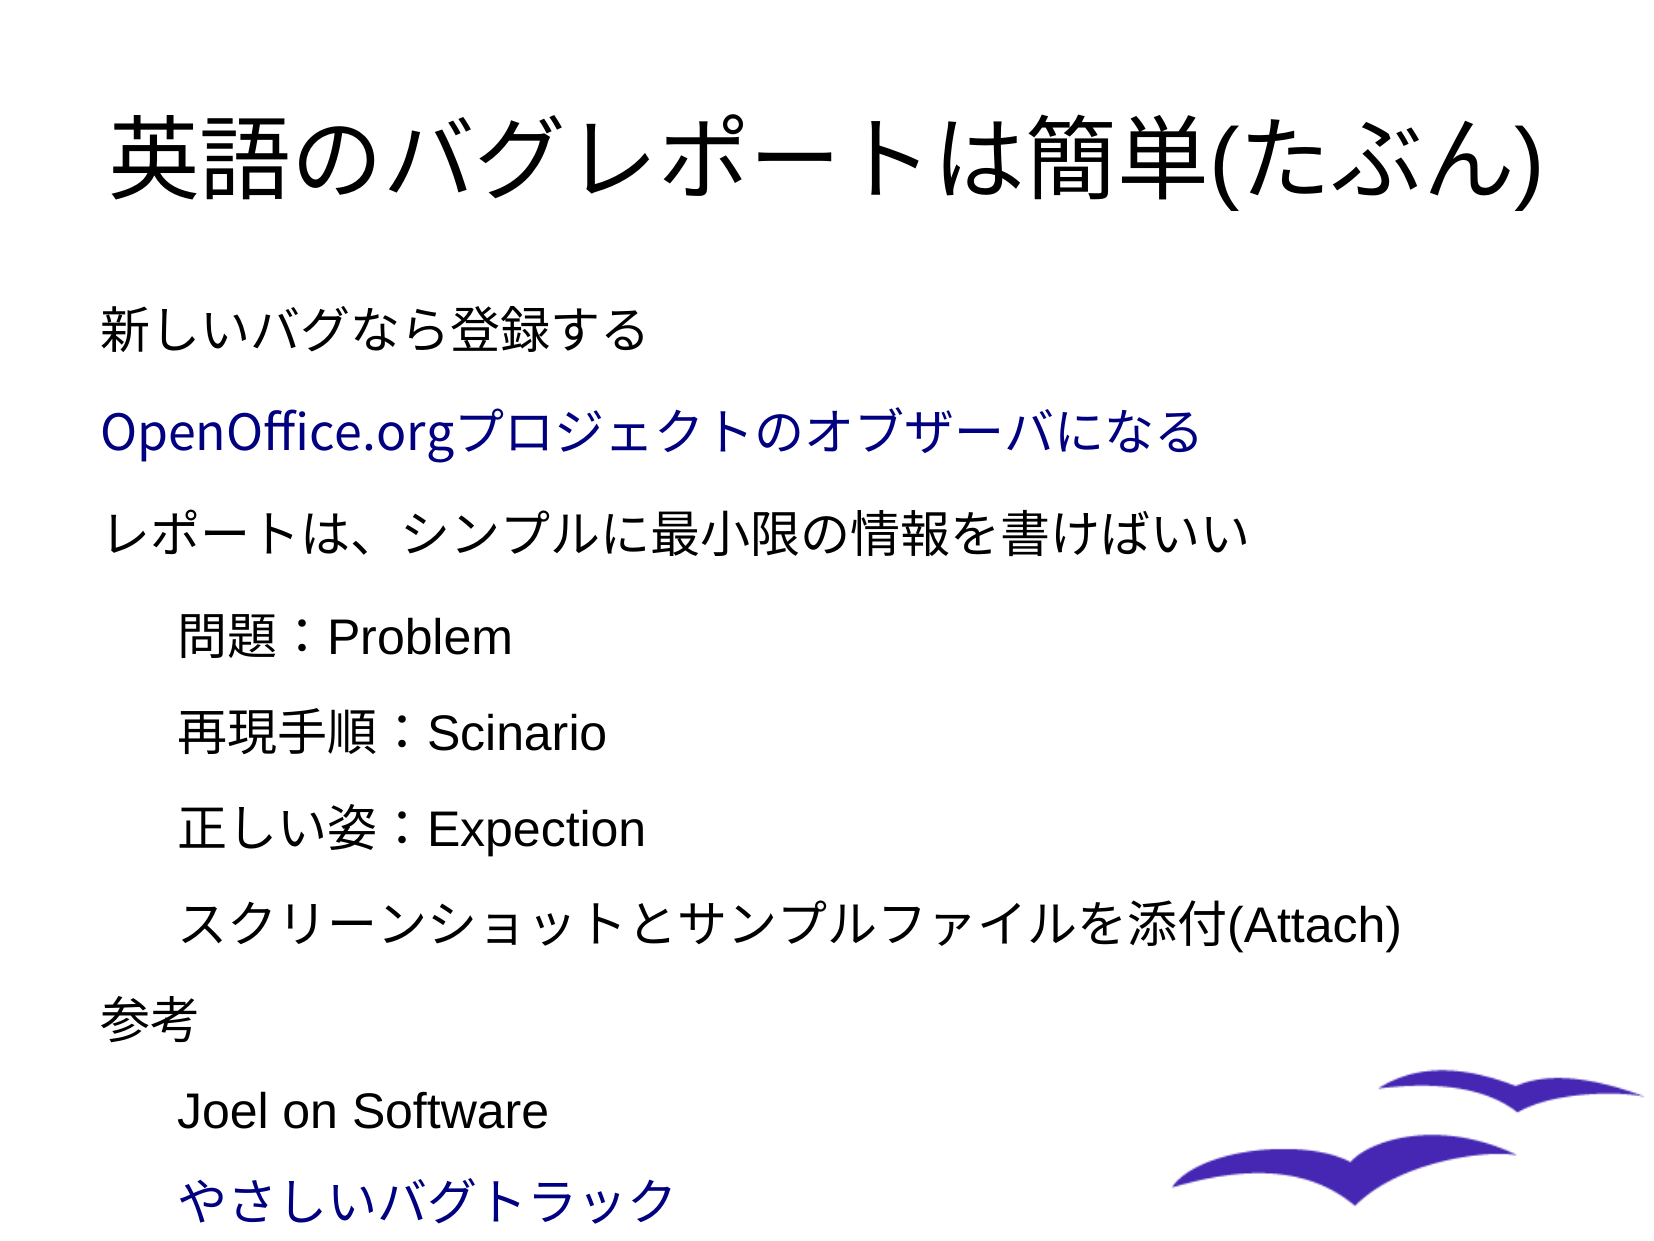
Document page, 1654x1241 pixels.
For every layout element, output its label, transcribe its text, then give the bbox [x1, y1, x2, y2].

list 新しいバグなら登録する OpenOffice.orgプロジェクトのオブザーバになる レポートは、シンプルに最小限の情報を書けばいい 問題：Problem 再現手順：Scinario 正しい姿：Expection スクリーンショットとサンプルファイルを添付(Attach) 参考 Joel on Software やさしいバグトラック CCにcatchと入れる [82, 290, 1654, 1154]
picture [1167, 1154, 1654, 1211]
title 英語のバグレポートは簡単(たぶん) [82, 56, 1571, 250]
